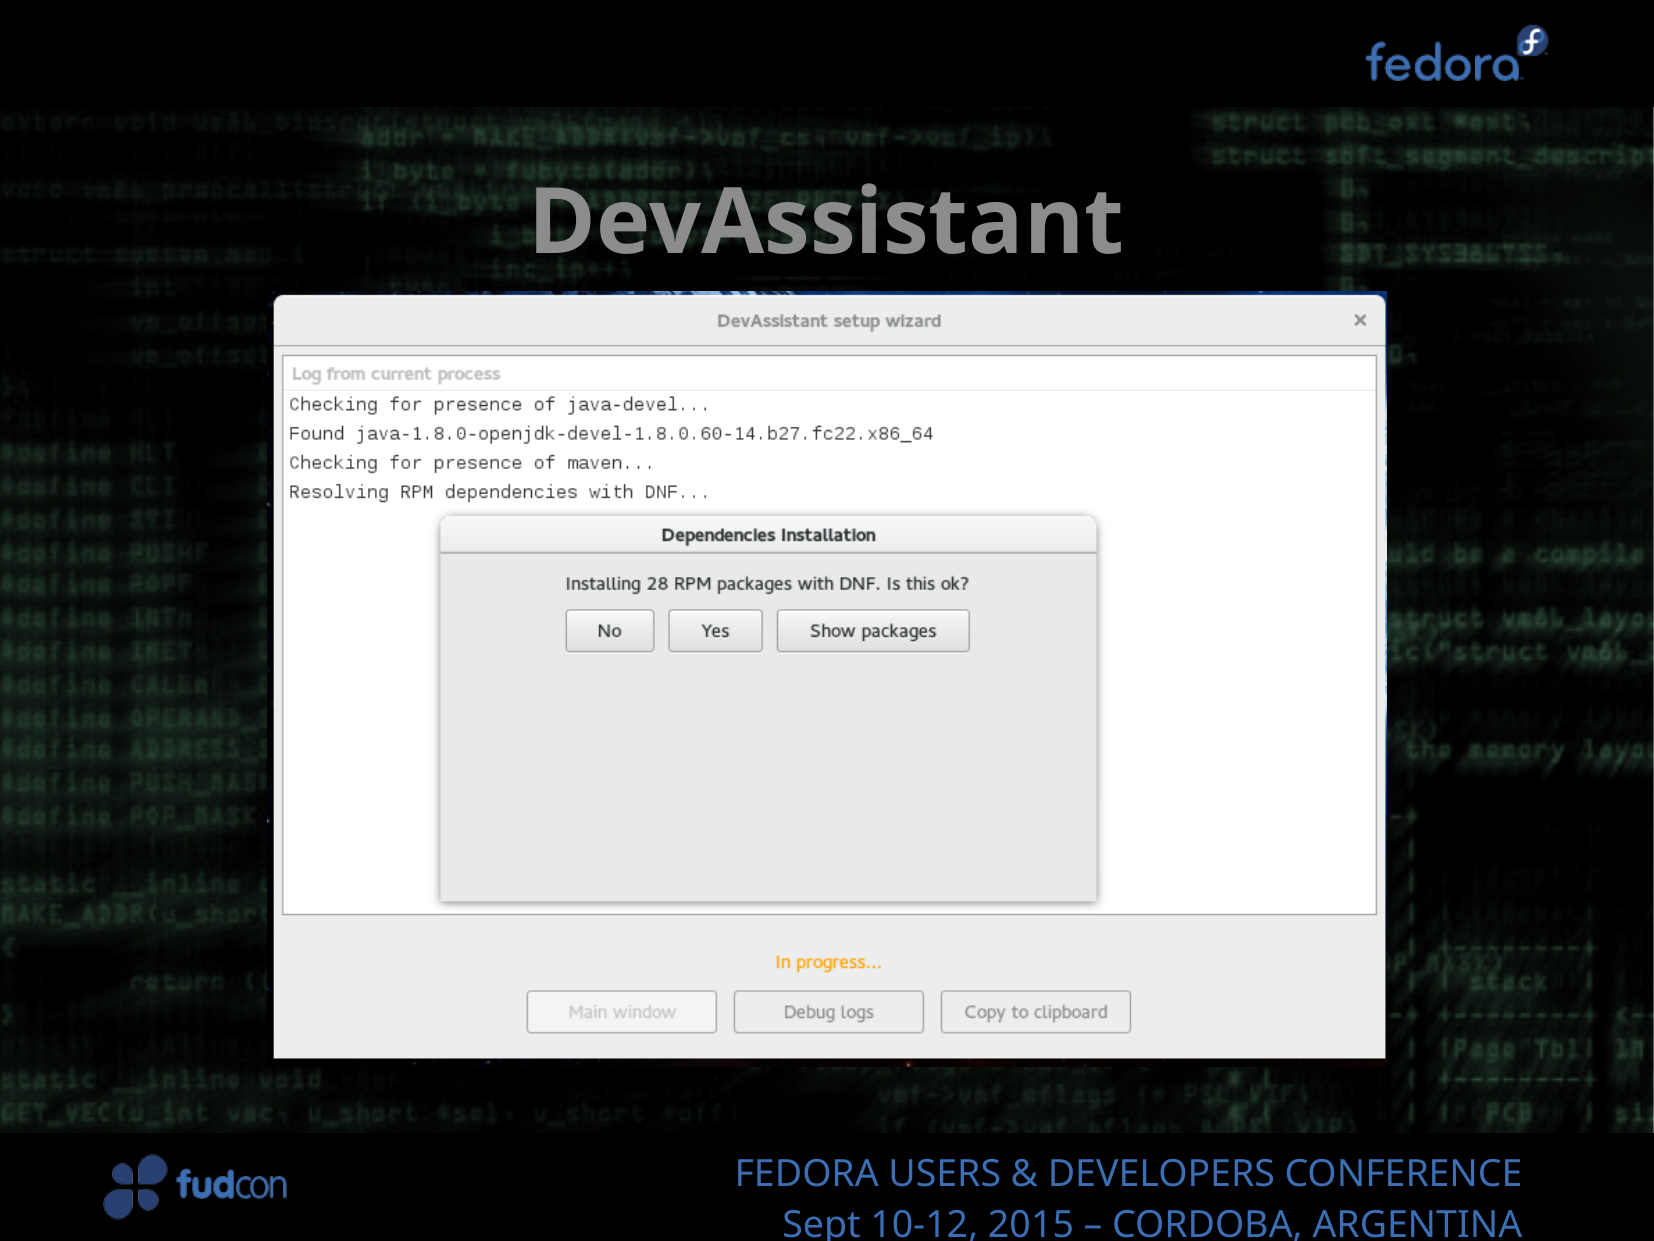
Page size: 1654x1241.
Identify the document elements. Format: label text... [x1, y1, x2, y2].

title DevAssistant [82, 114, 1571, 322]
picture [0, 0, 1654, 1241]
